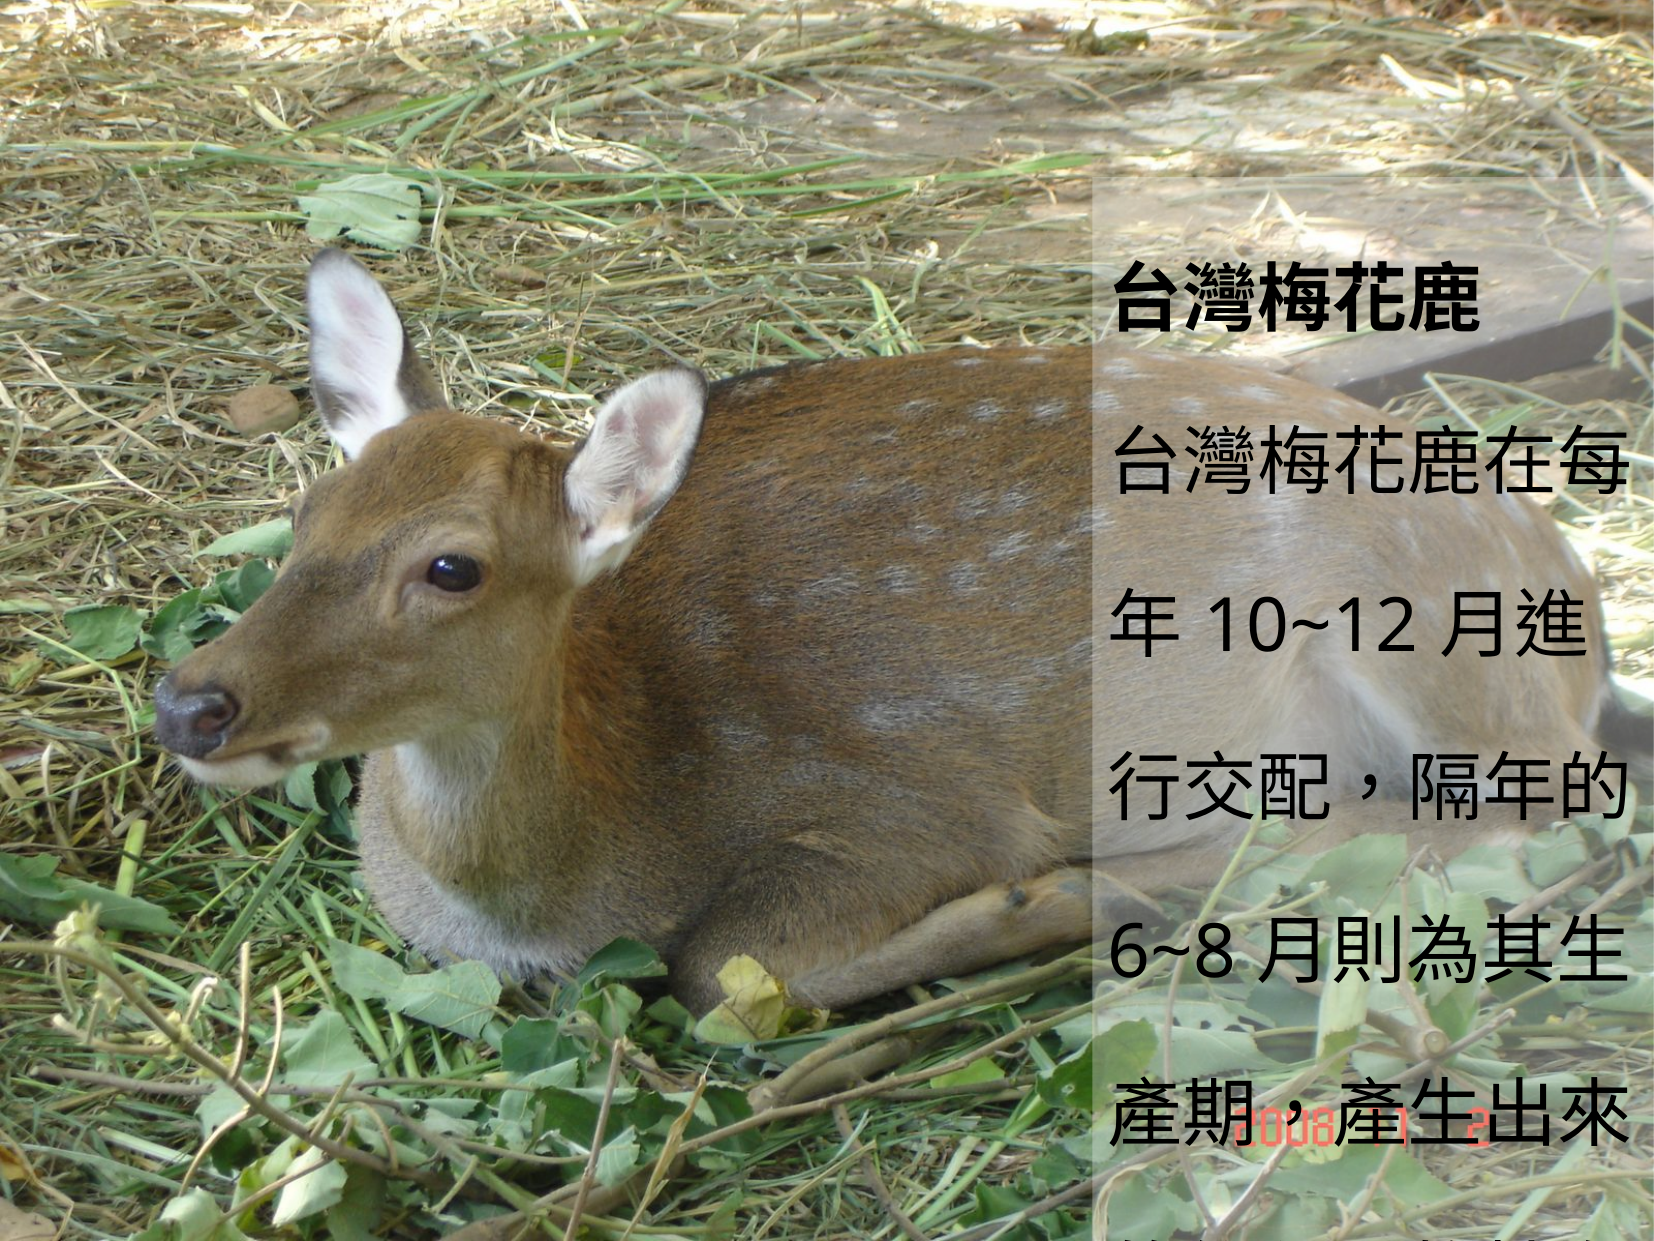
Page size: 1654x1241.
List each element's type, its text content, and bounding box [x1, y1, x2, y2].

picture [0, 0, 1654, 1241]
text_box 台灣梅花鹿 台灣梅花鹿在每年10~12月進行交配，隔年的6~8月則為其生產期，產生出來的後代，雄性有角，雌性則無。 [1092, 177, 1654, 1093]
